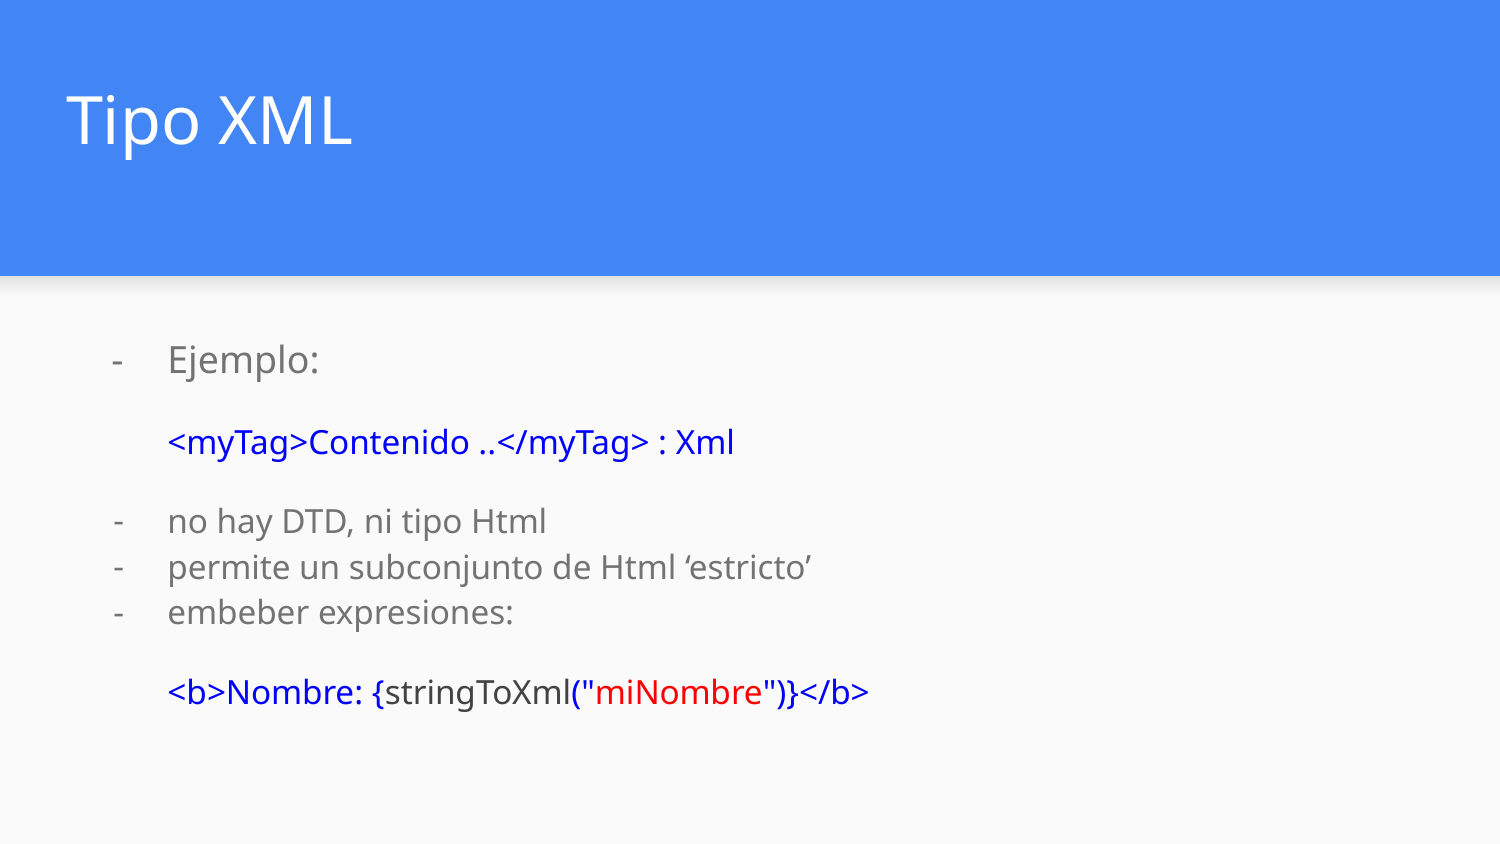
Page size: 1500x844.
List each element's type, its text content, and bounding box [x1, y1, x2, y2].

list Ejemplo: <myTag>Contenido ..</myTag> : Xml no hay DTD, ni tipo Html permite un subconjunto de Html ‘estricto’ embeber expresiones: <b>Nombre: {stringToXml("miNombre")}</b> [77, 314, 1427, 760]
title Tipo XML [51, 78, 1449, 173]
